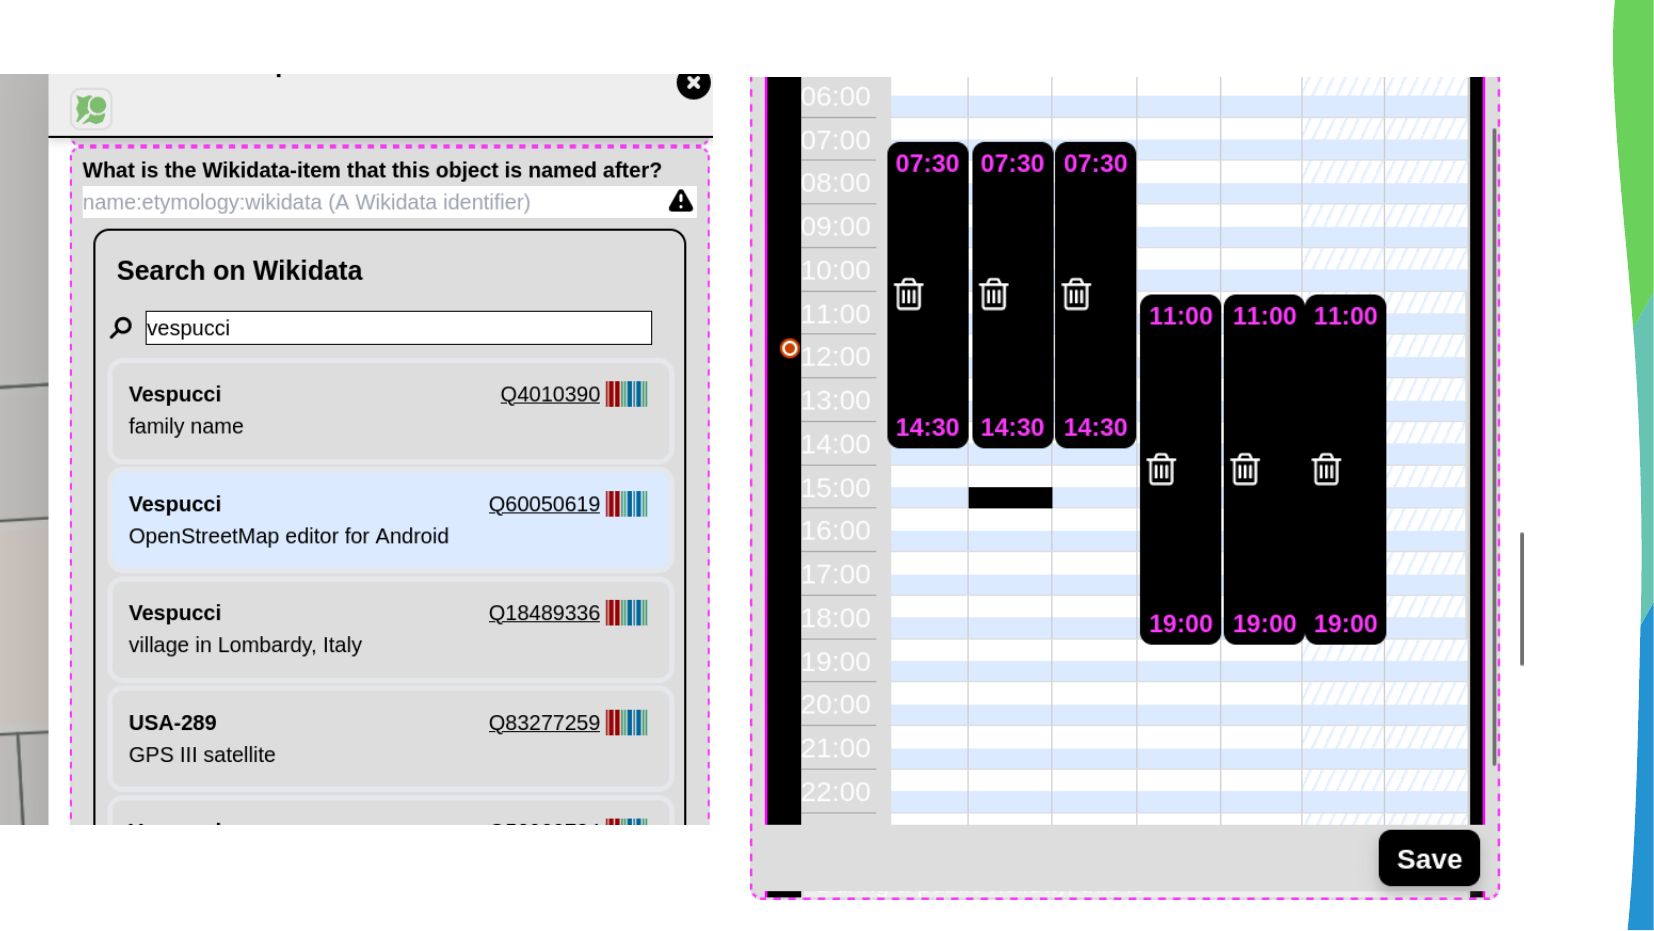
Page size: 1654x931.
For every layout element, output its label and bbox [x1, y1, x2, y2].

picture [0, 74, 713, 826]
picture [750, 77, 1524, 901]
